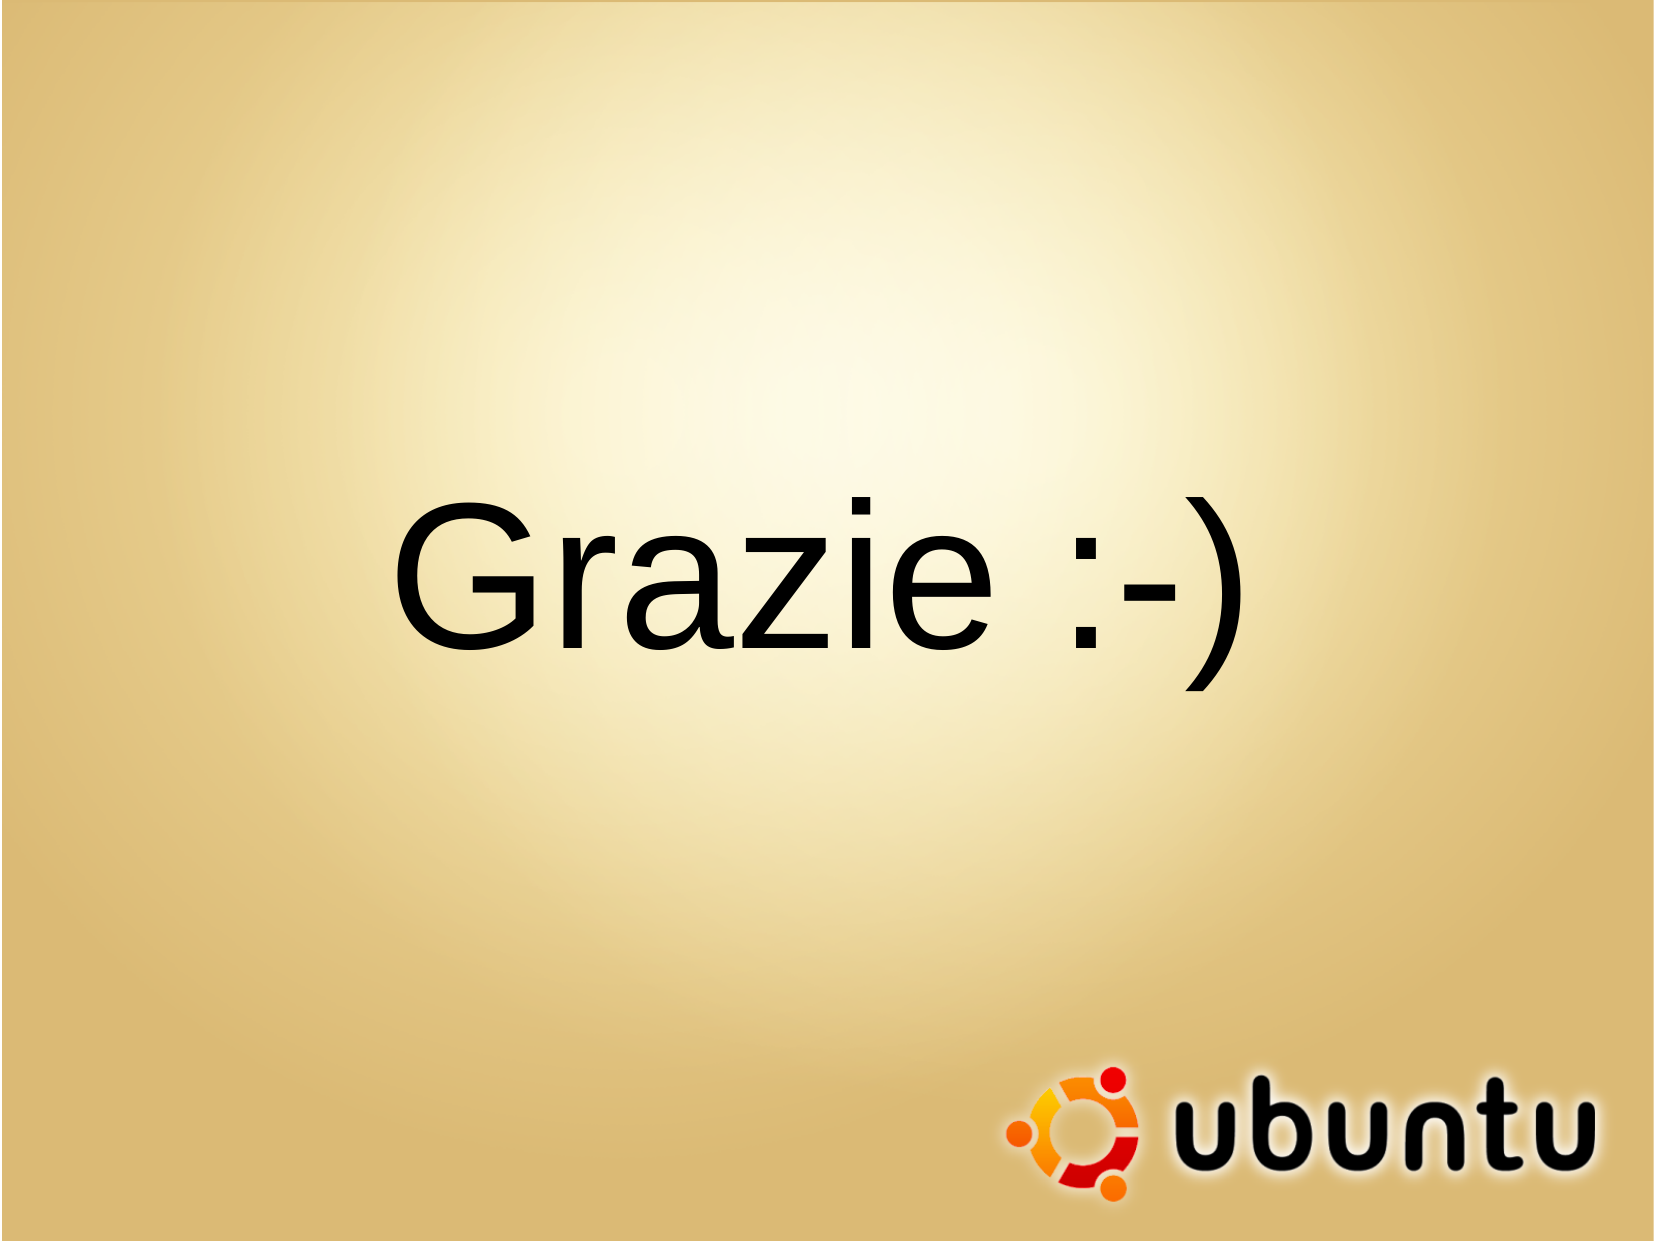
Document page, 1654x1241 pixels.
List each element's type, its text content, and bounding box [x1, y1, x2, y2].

picture [2, 0, 1654, 1241]
title Grazie :-) [76, 472, 1565, 680]
